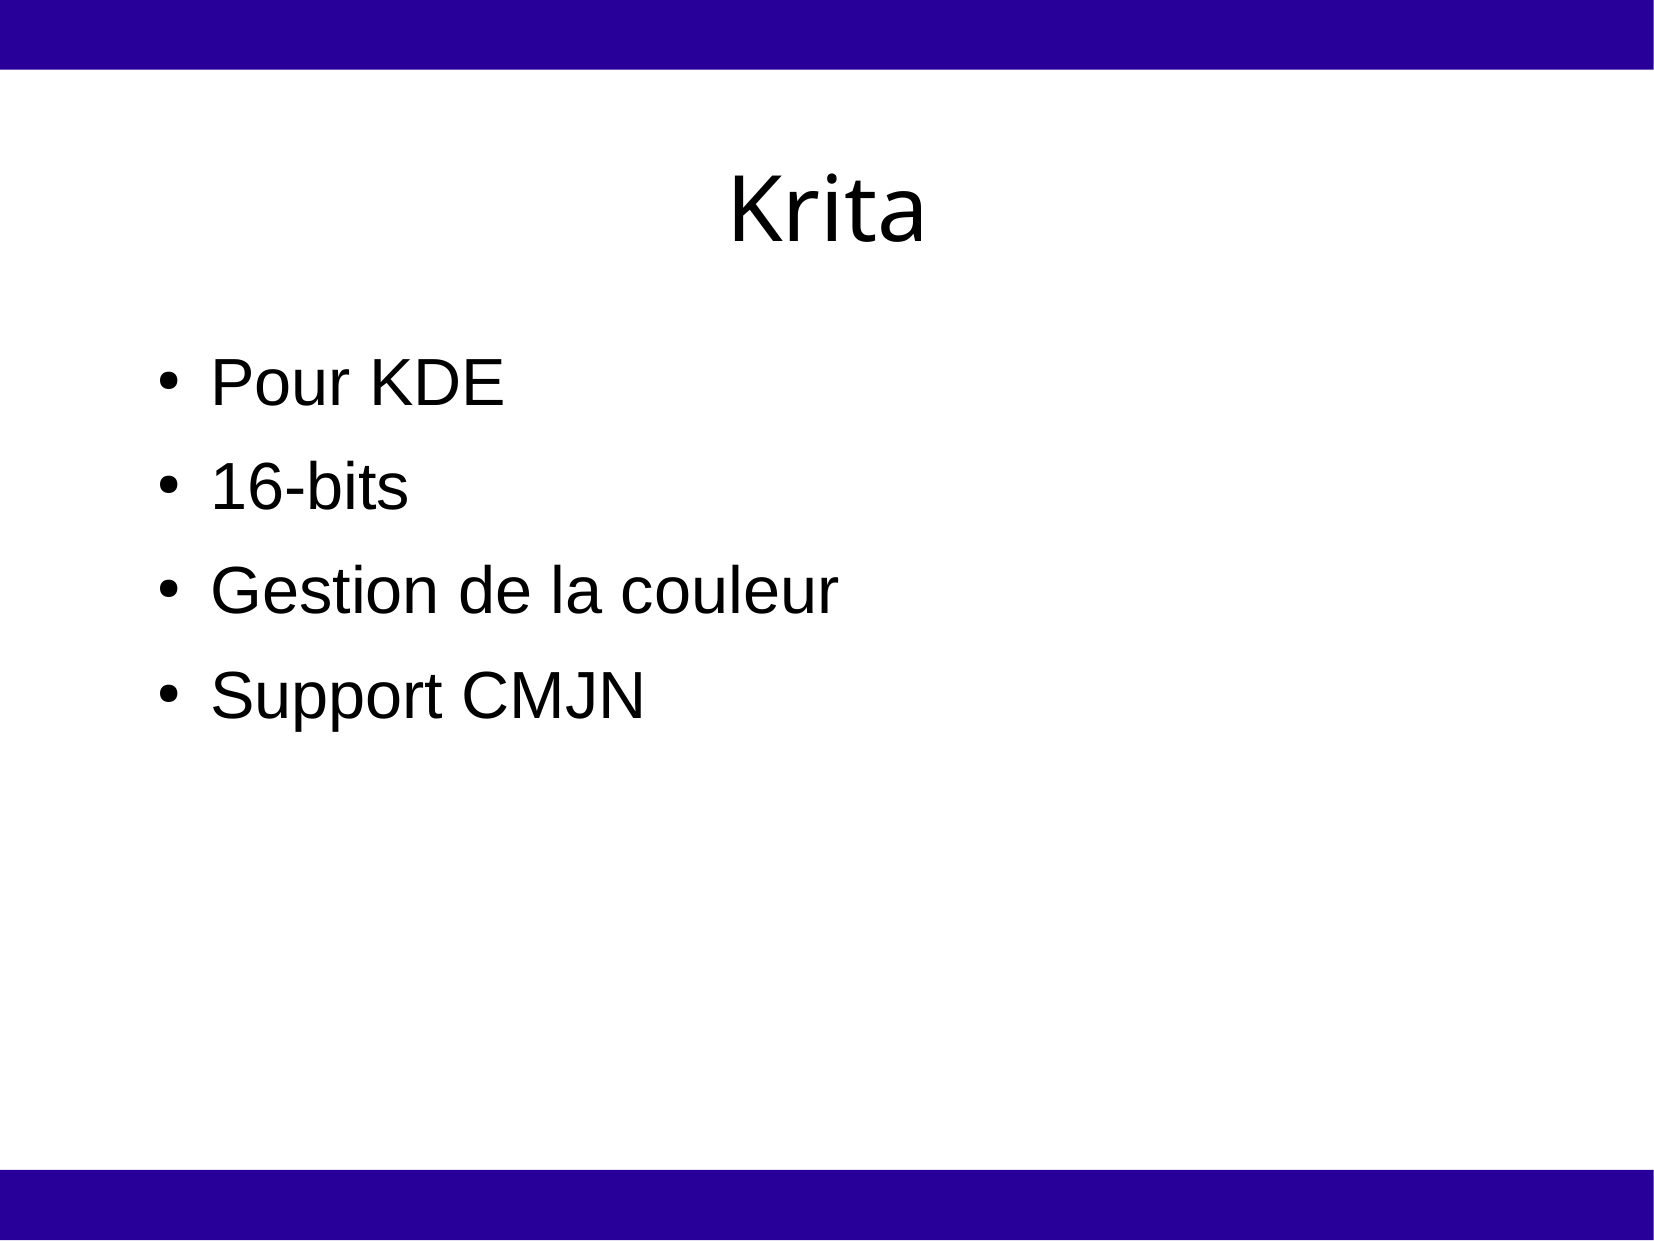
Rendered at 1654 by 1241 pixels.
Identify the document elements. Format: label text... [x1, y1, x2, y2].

title Krita [121, 102, 1534, 311]
list Pour KDE 16-bits Gestion de la couleur Support CMJN [121, 344, 1534, 1127]
